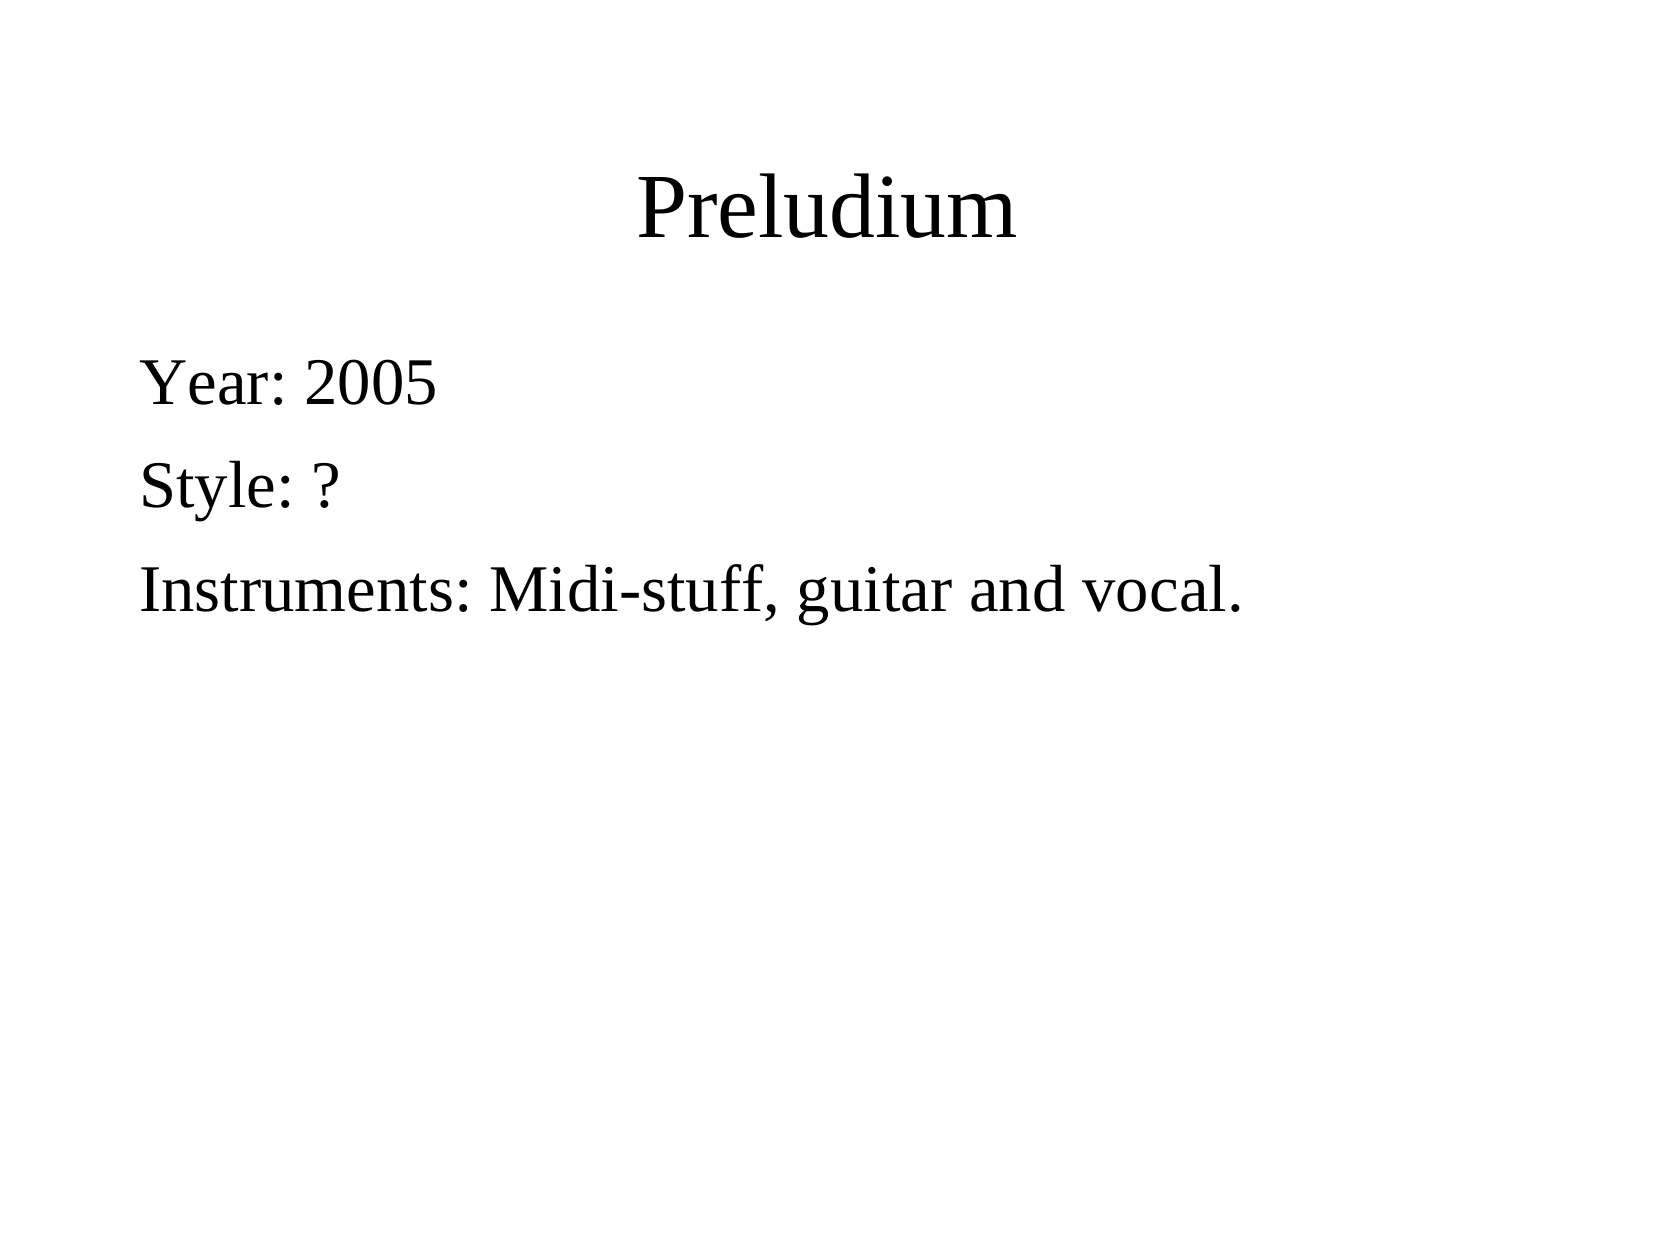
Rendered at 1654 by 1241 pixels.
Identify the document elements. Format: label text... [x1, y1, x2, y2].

title Preludium [121, 102, 1534, 311]
list Year: 2005 Style: ? Instruments: Midi-stuff, guitar and vocal. [121, 344, 1534, 1127]
